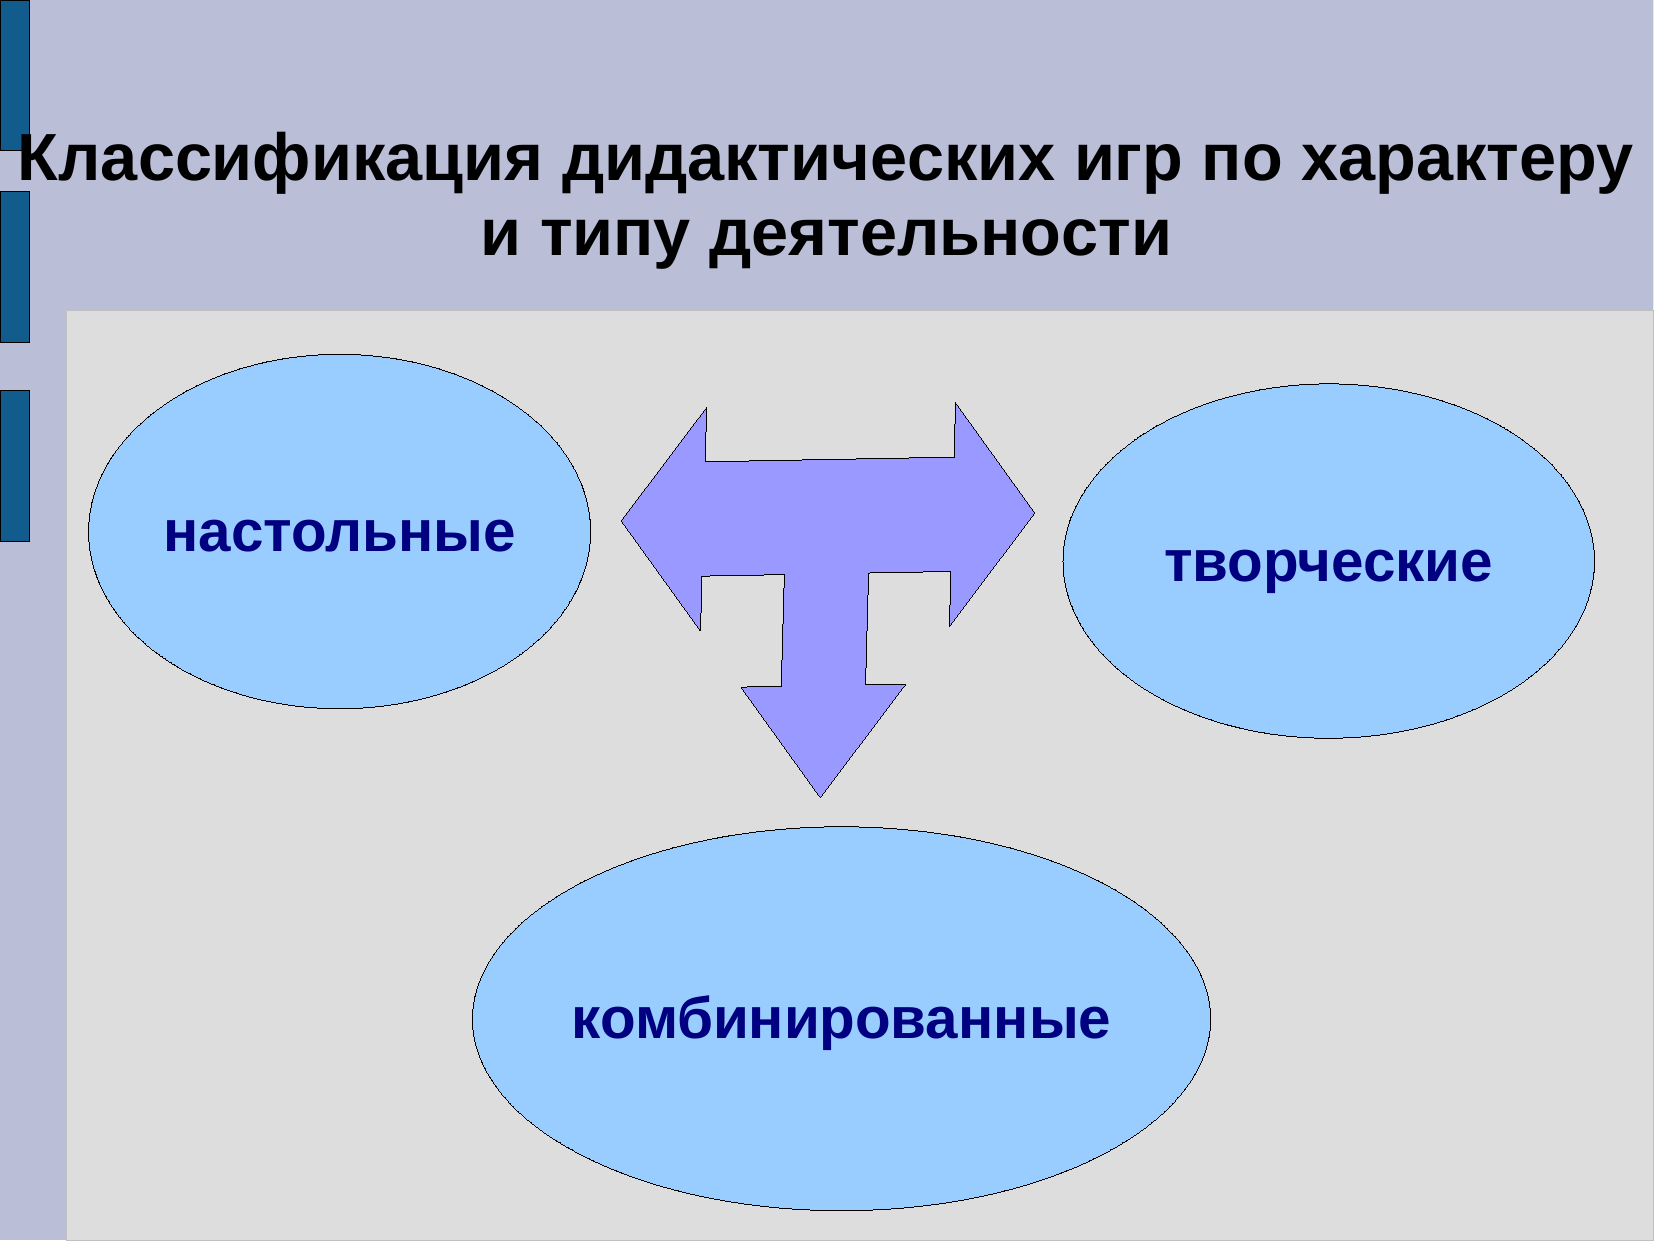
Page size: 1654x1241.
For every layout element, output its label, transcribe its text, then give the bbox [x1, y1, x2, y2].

text_box [621, 402, 1035, 798]
text_box творческие [1062, 383, 1595, 739]
text_box комбинированные [472, 826, 1211, 1211]
title Классификация дидактических игр по характеру и типу деятельности [0, 91, 1654, 299]
text_box настольные [88, 354, 591, 709]
